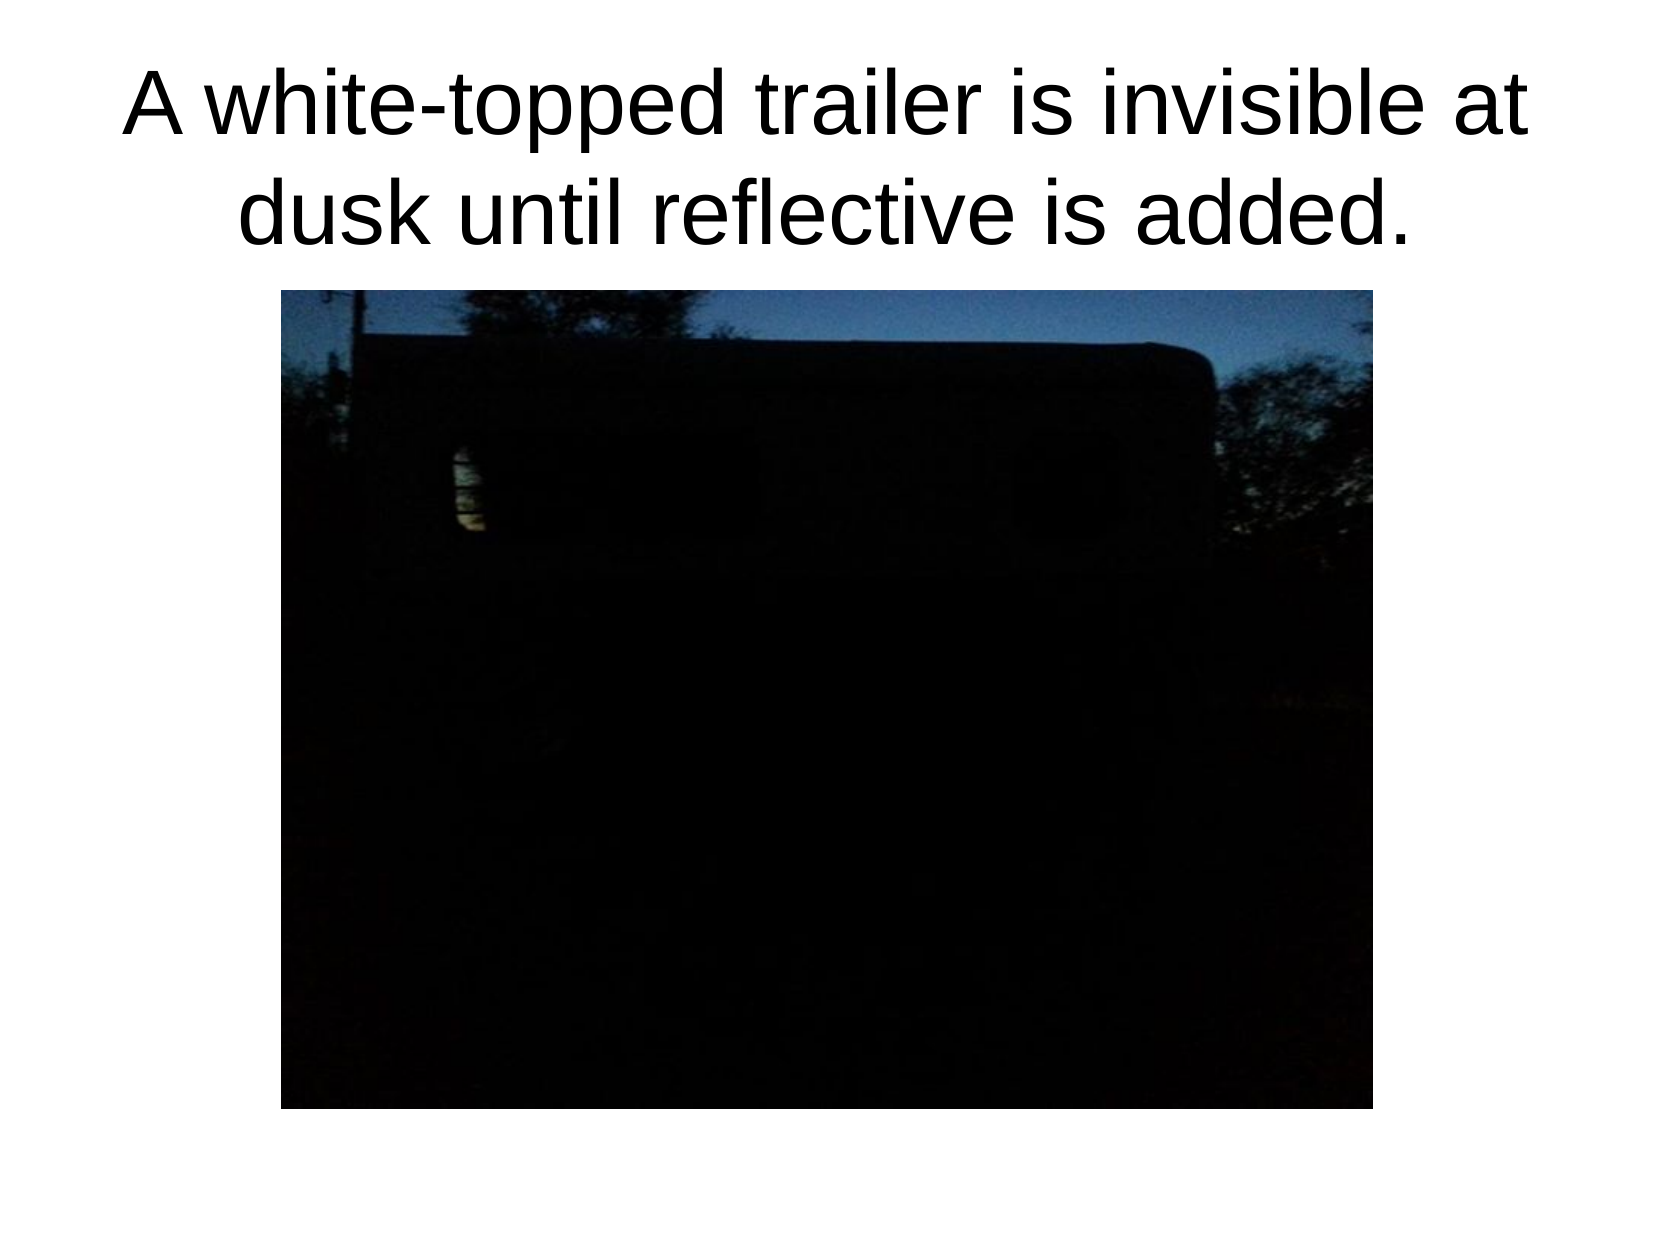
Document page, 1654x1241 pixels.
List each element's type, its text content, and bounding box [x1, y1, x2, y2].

picture [281, 290, 1373, 1109]
title A white-topped trailer is invisible at dusk until reflective is added. [82, 49, 1571, 257]
